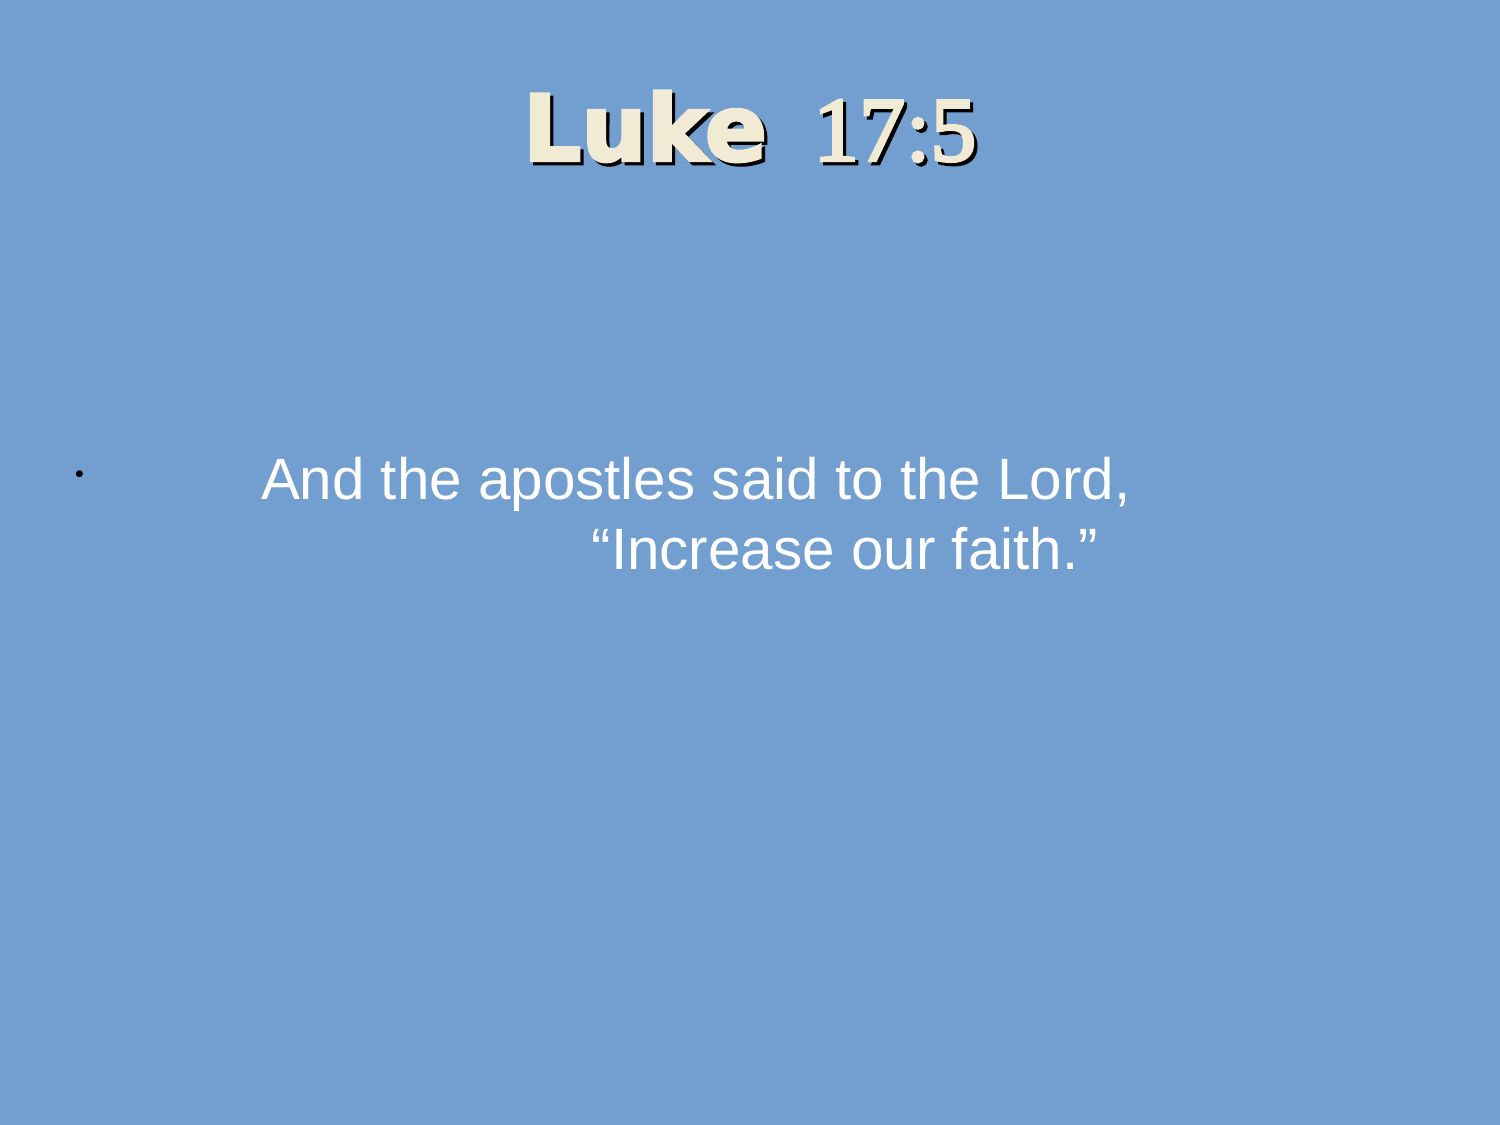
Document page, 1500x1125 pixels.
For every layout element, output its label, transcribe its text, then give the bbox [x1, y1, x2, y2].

title Luke 17:5 [75, 44, 1426, 233]
list And the apostles said to the Lord, “Increase our faith.” [75, 437, 1426, 1125]
